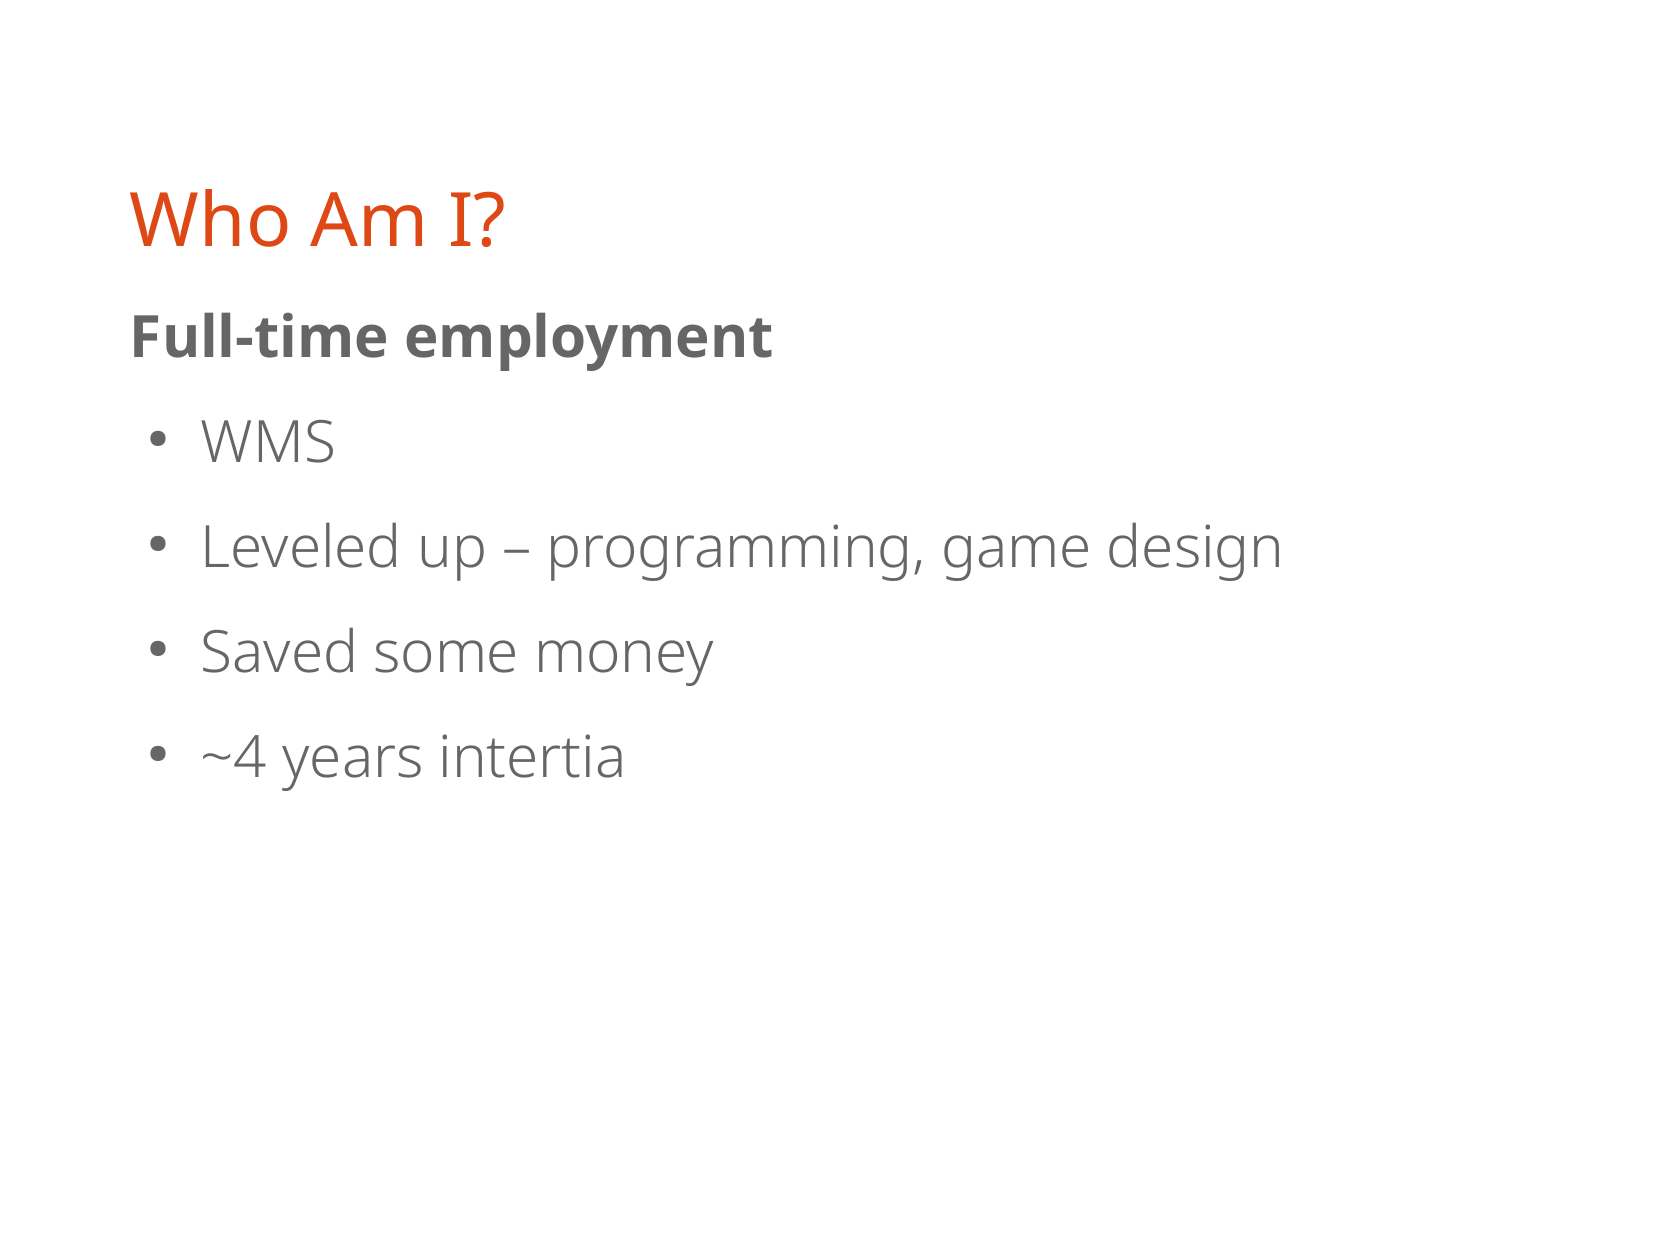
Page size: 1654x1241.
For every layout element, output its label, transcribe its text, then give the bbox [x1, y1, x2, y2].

title Who Am I? [129, 153, 1518, 281]
list Full-time employment WMS Leveled up – programming, game design Saved some money ~4 years intertia [129, 295, 1518, 1010]
